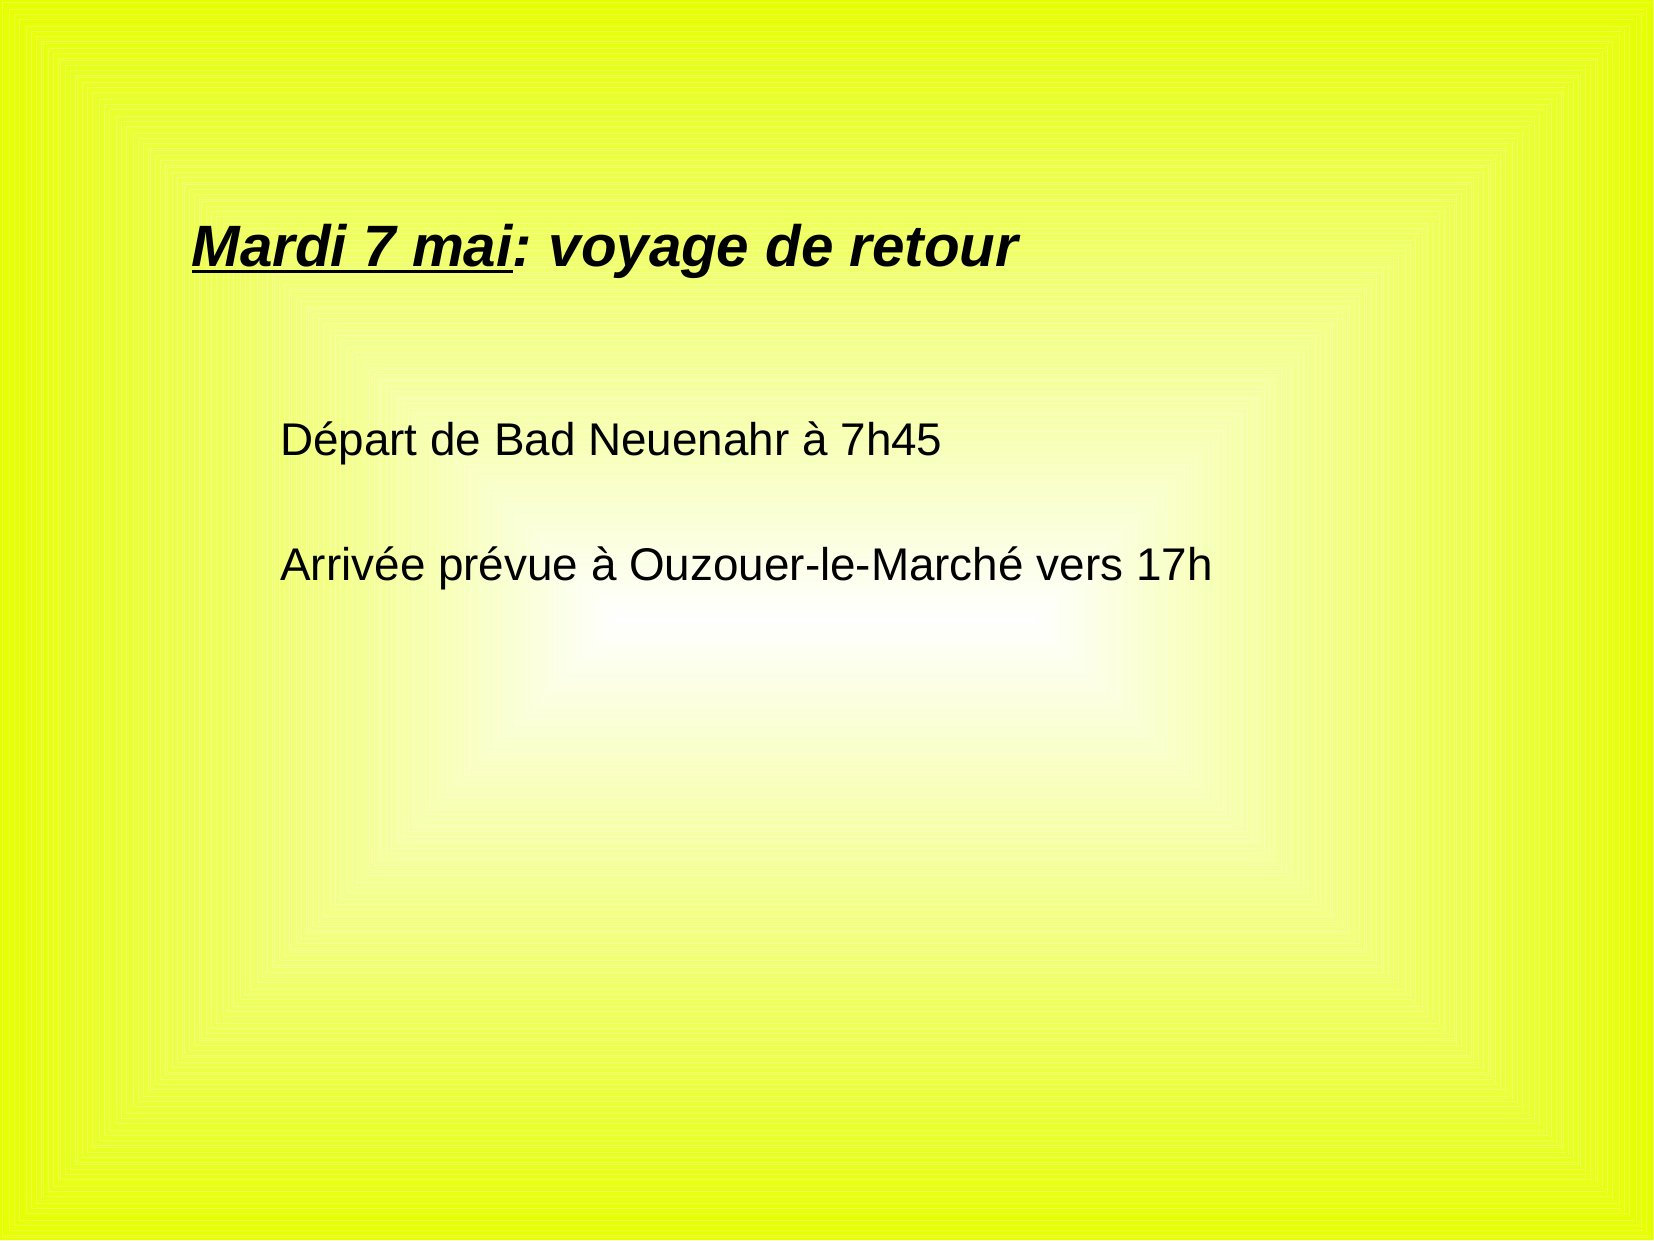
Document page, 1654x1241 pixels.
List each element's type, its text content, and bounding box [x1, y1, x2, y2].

text_box Départ de Bad Neuenahr à 7h45 [265, 406, 1152, 473]
text_box Mardi 7 mai: voyage de retour [177, 206, 1447, 288]
text_box Arrivée prévue à Ouzouer-le-Marché vers 17h [265, 531, 1418, 598]
